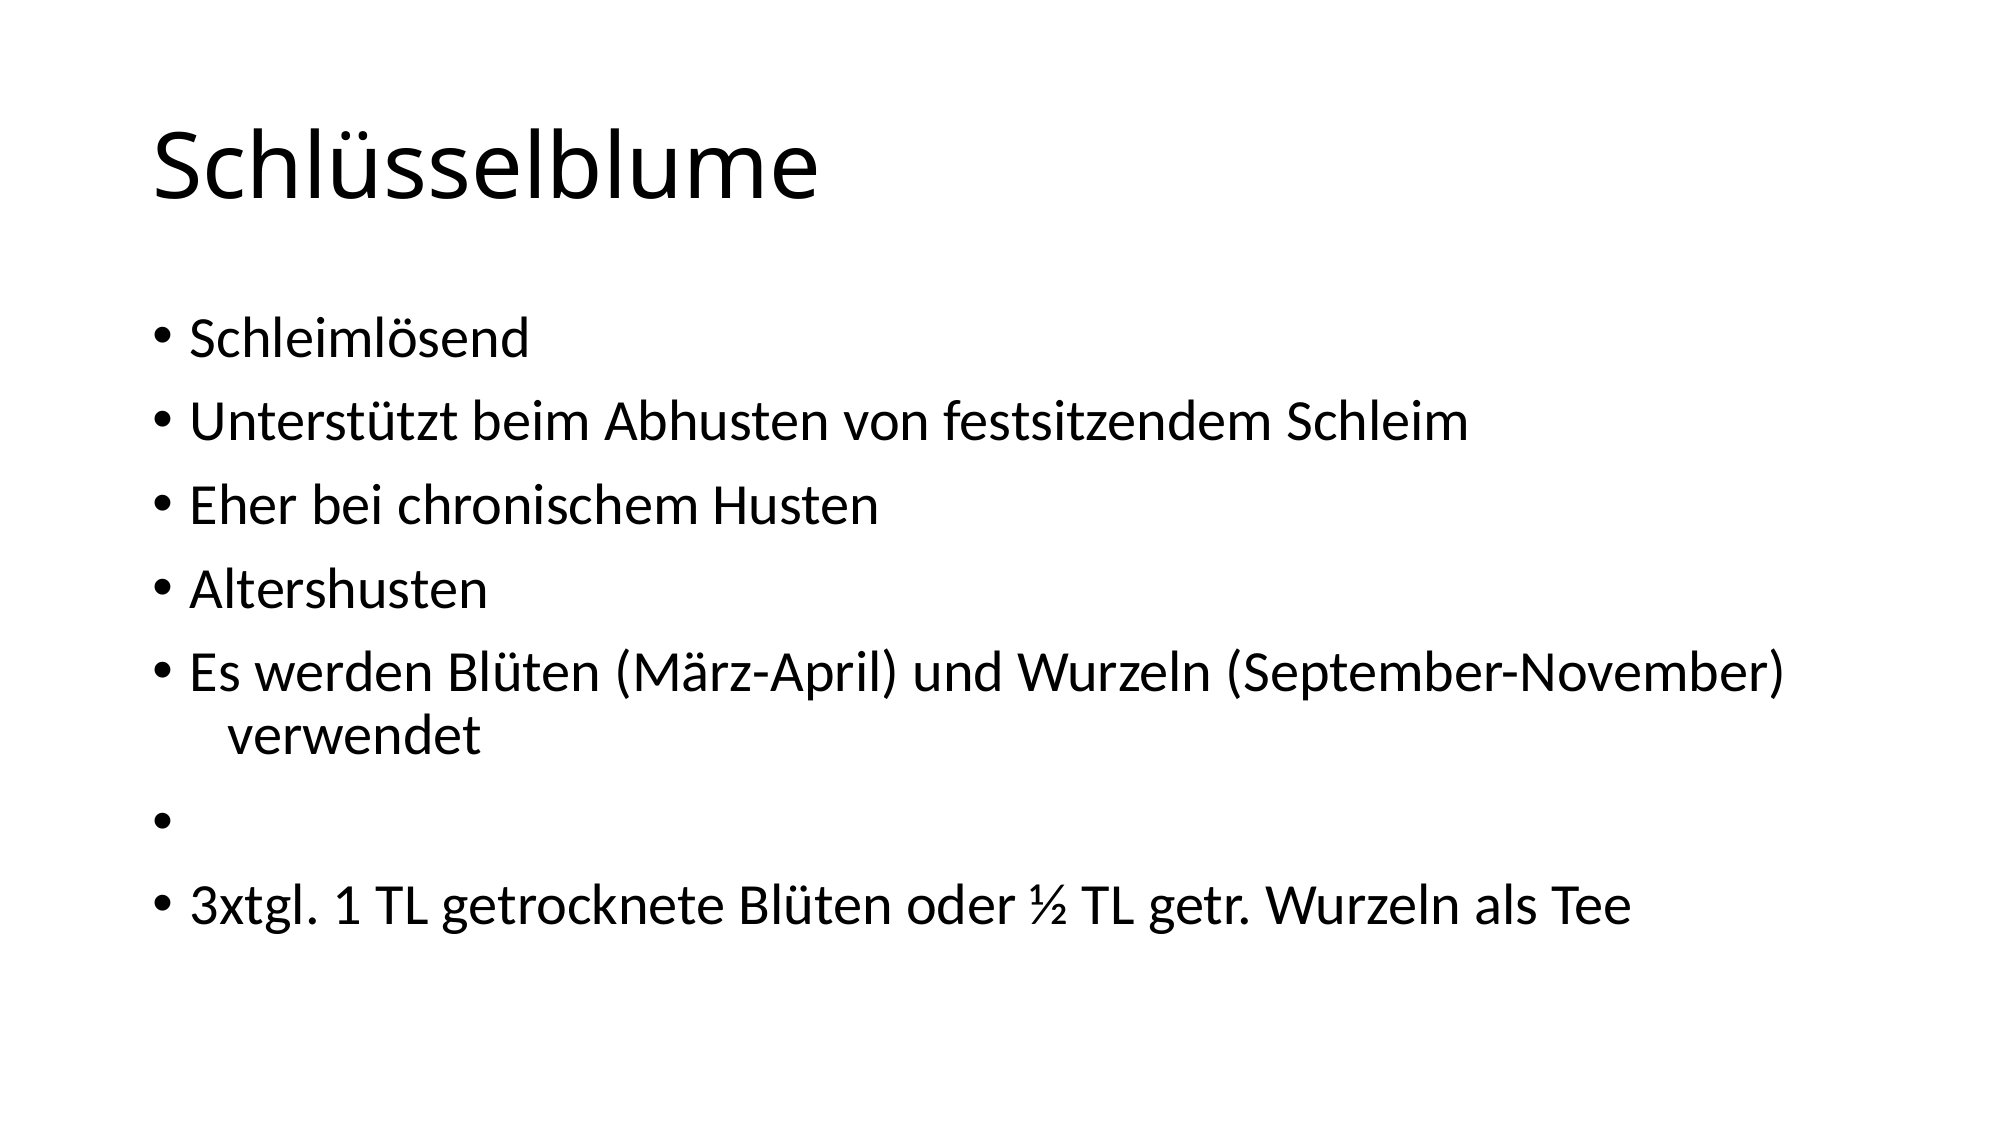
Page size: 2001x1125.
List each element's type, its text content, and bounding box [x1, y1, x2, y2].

title Schlüsselblume [137, 59, 1863, 278]
list Schleimlösend Unterstützt beim Abhusten von festsitzendem Schleim Eher bei chronischem Husten Altershusten Es werden Blüten (März-April) und Wurzeln (September-November) verwendet 3xtgl. 1 TL getrocknete Blüten oder ½ TL getr. Wurzeln als Tee [137, 299, 1863, 1014]
